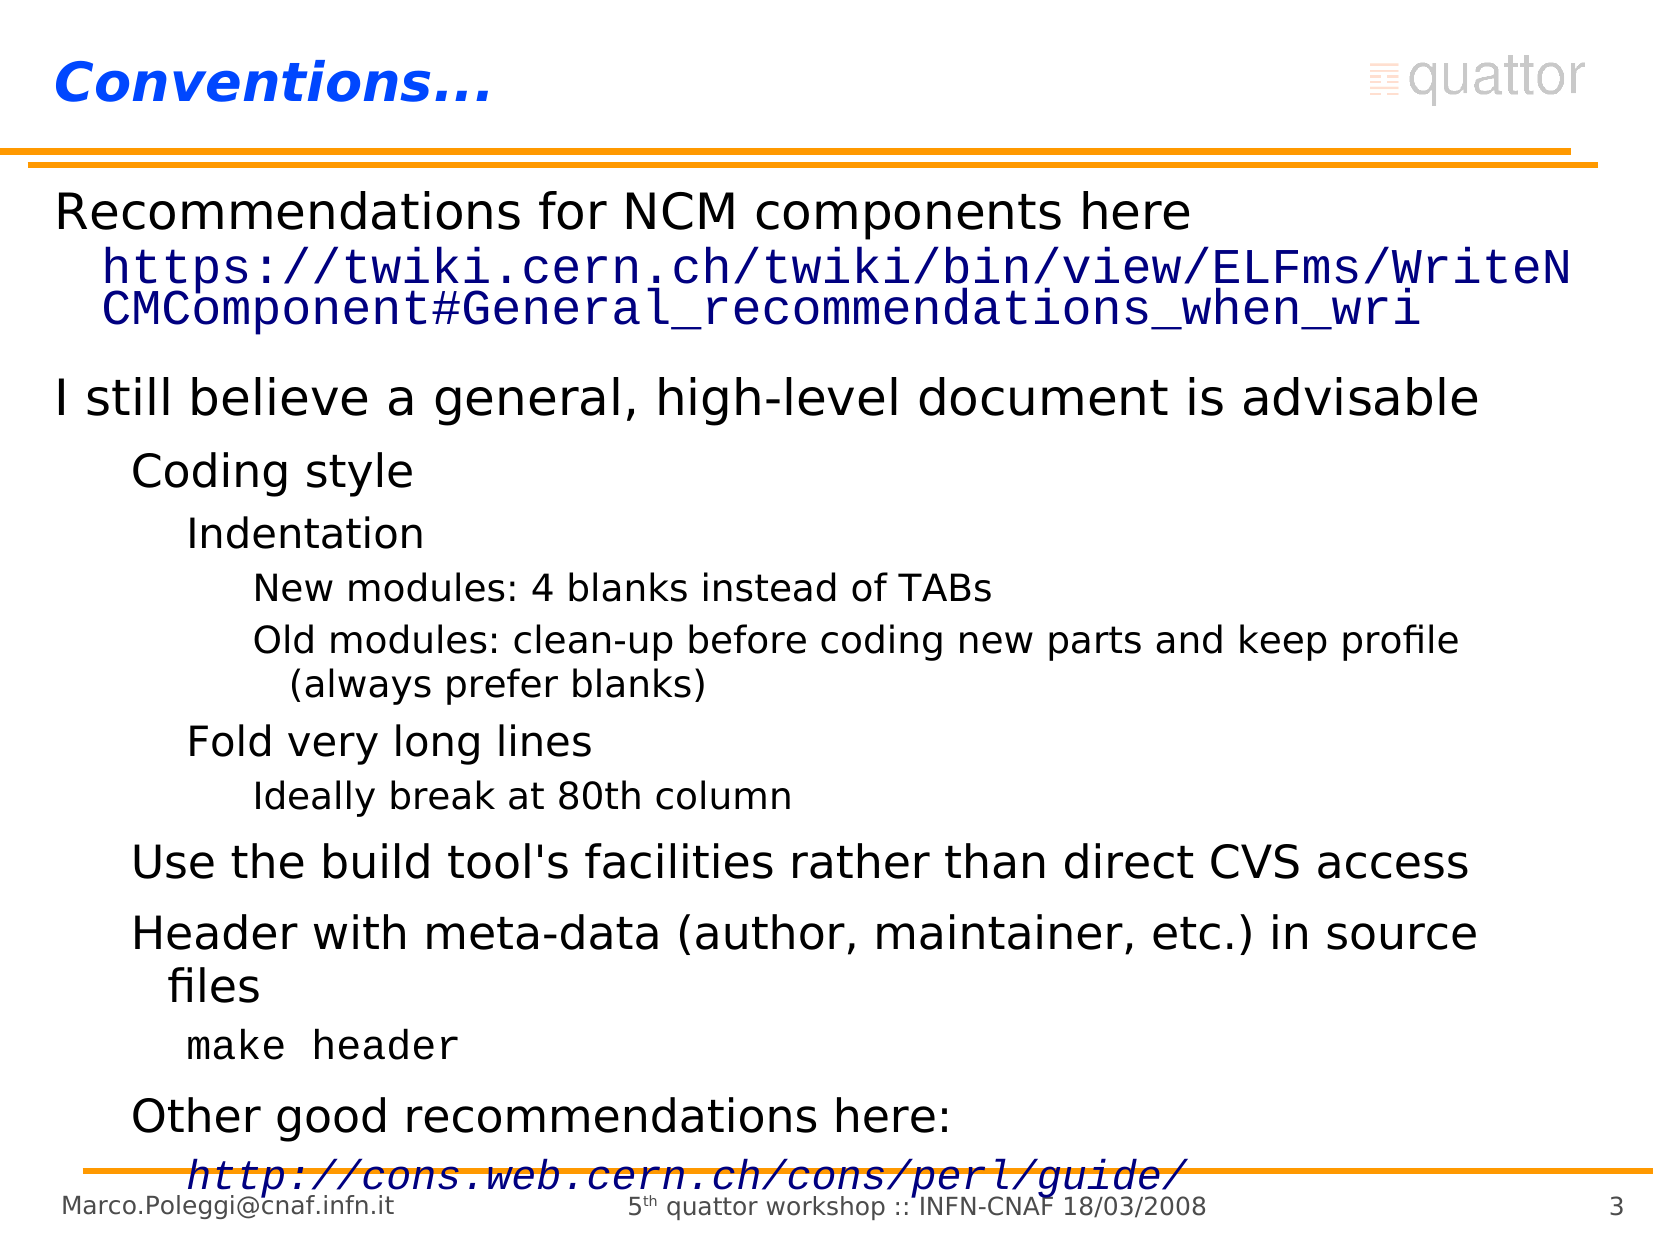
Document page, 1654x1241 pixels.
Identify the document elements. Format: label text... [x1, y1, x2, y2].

list Recommendations for NCM components here https://twiki.cern.ch/twiki/bin/view/ELFms/WriteNCMComponent#General_recommendations_when_wri I still believe a general, high-level document is advisable Coding style Indentation New modules: 4 blanks instead of TABs Old modules: clean-up before coding new parts and keep profile (always prefer blanks) Fold very long lines Ideally break at 80th column Use the build tool's facilities rather than direct CVS access Header with meta-data (author, maintainer, etc.) in source files make header Other good recommendations here: http://cons.web.cern.ch/cons/perl/guide/ [55, 183, 1582, 1162]
title Conventions... [55, 48, 1241, 116]
